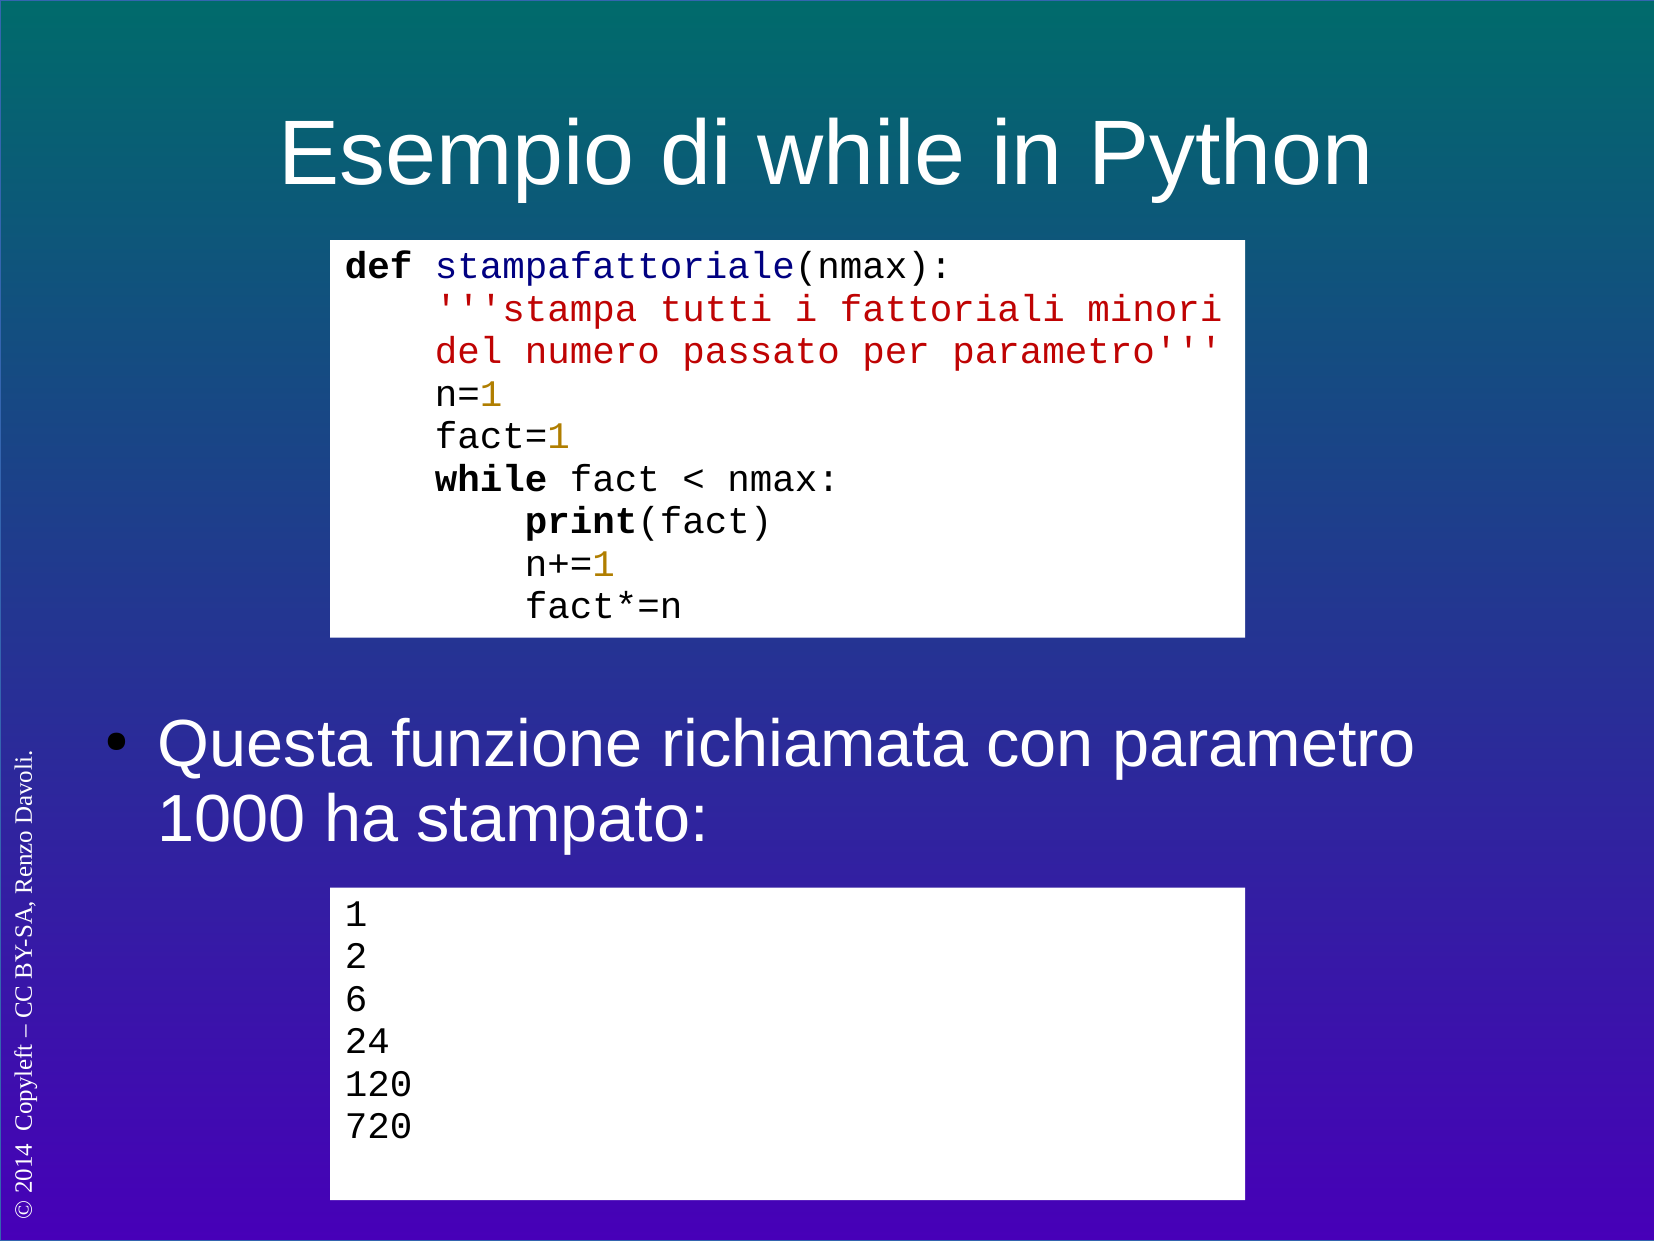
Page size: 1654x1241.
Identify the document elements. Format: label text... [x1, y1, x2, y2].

text_box 1 2 6 24 120 720 [330, 887, 1246, 1201]
list Questa funzione richiamata con parametro 1000 ha stampato: [86, 705, 1576, 1241]
title Esempio di while in Python [82, 49, 1571, 257]
text_box def stampafattoriale(nmax): '''stampa tutti i fattoriali minori del numero passato per parametro''' n=1 fact=1 while fact < nmax: print(fact) n+=1 fact*=n [330, 240, 1246, 638]
